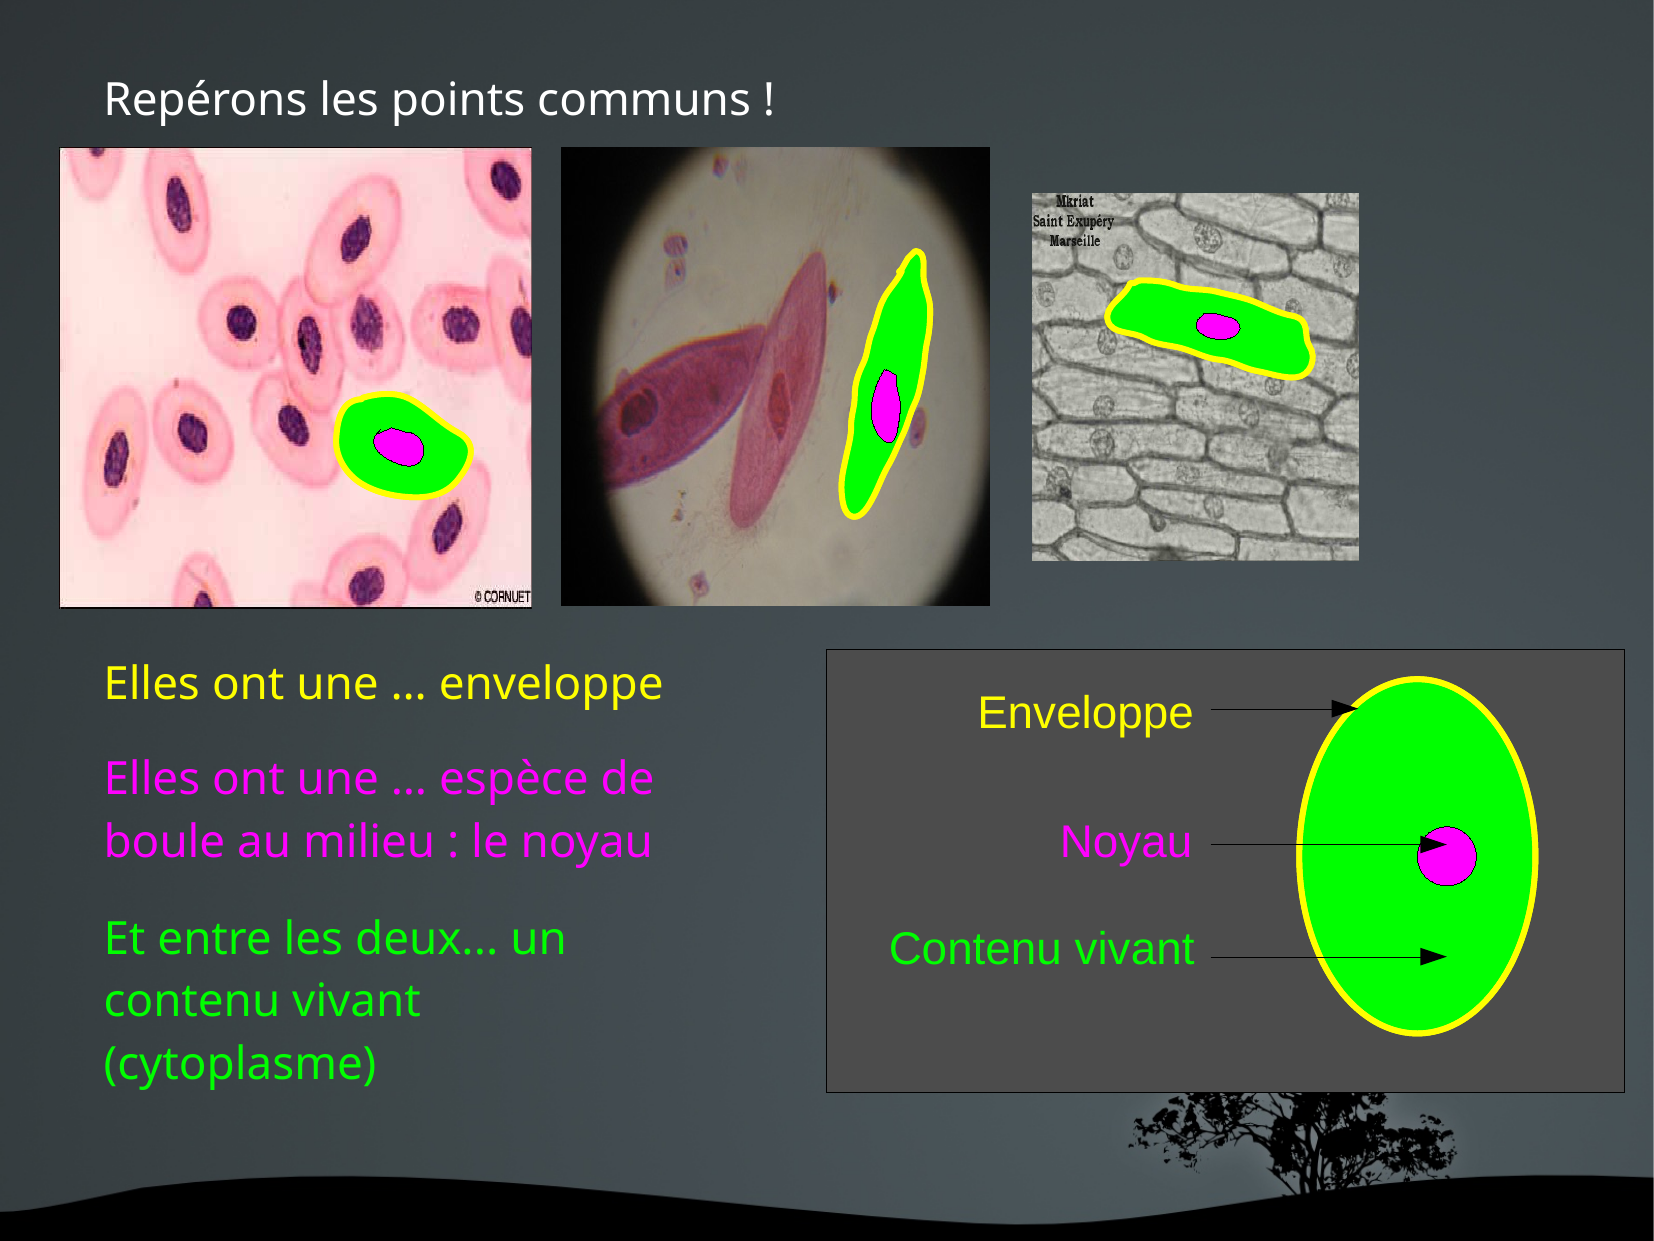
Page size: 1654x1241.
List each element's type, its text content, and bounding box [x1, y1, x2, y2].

text_box Noyau [1045, 809, 1223, 875]
text_box [336, 393, 471, 498]
text_box [1107, 280, 1313, 378]
text_box Contenu vivant [874, 915, 1229, 982]
text_box Repérons les points communs ! [88, 59, 1358, 138]
text_box [1303, 683, 1532, 1030]
text_box Enveloppe [962, 679, 1229, 745]
text_box [841, 250, 931, 517]
text_box Et entre les deux... un contenu vivant (cytoplasme) [88, 897, 709, 1041]
picture [0, 0, 1654, 1241]
text_box [826, 649, 1625, 1093]
text_box Elles ont une … enveloppe [88, 643, 1358, 723]
text_box Elles ont une … espèce de boule au milieu : le noyau [88, 738, 709, 881]
